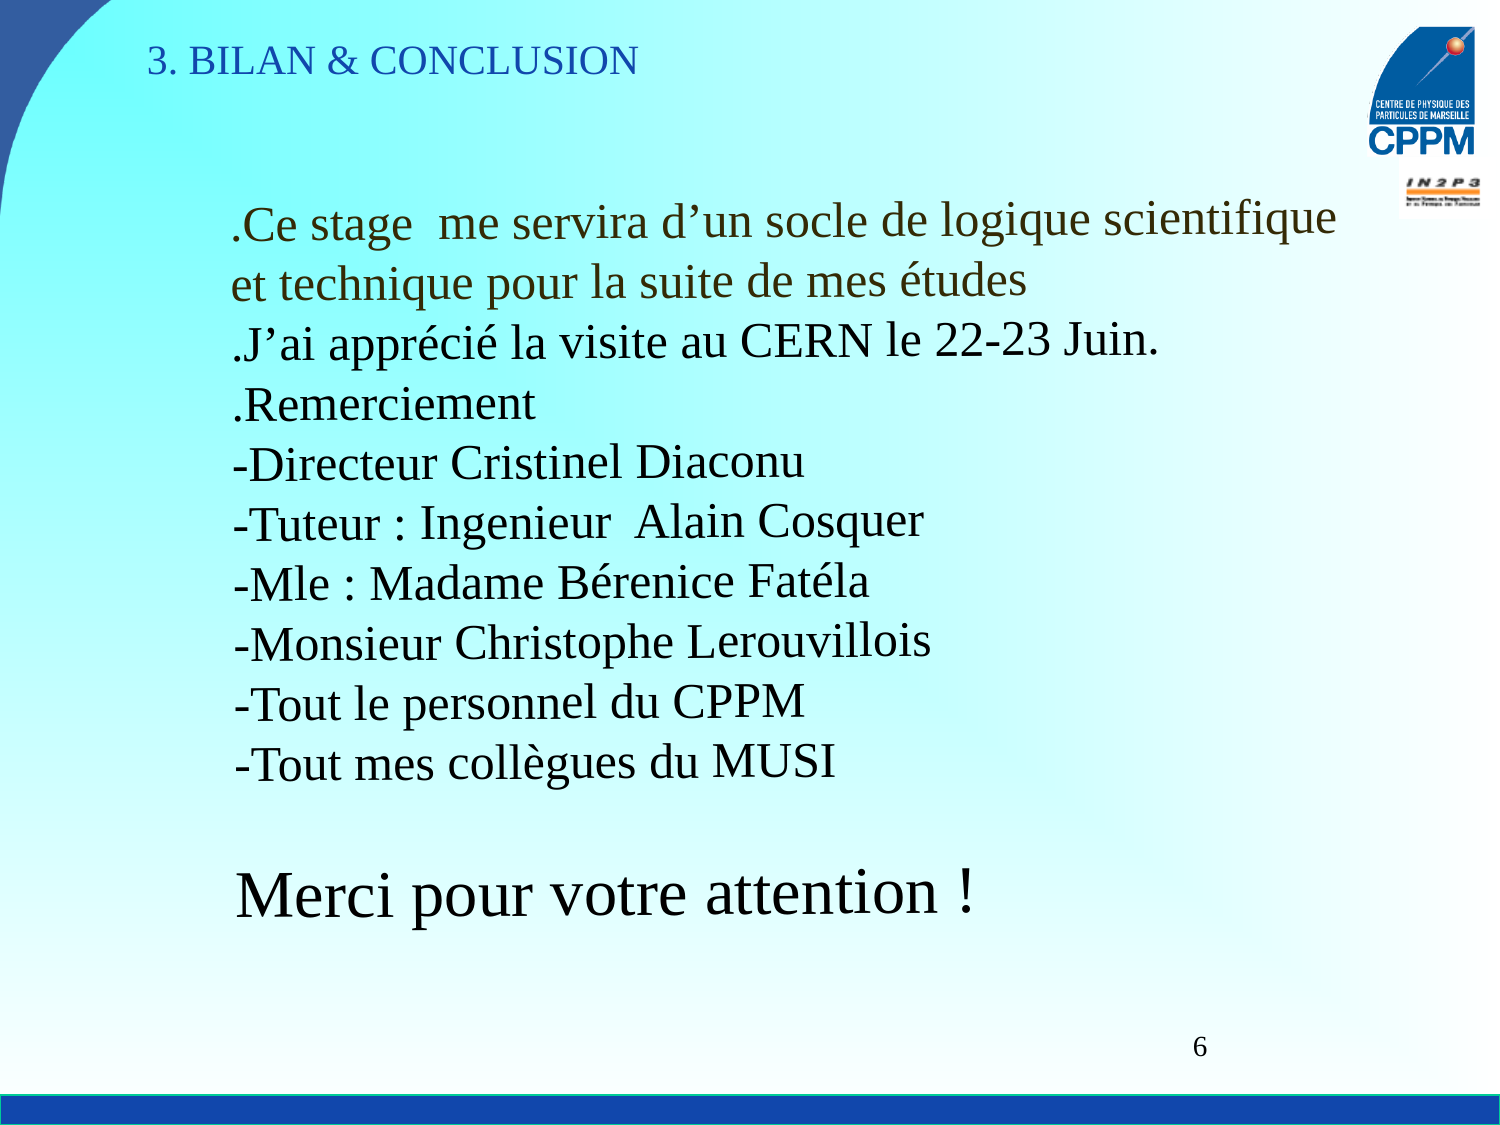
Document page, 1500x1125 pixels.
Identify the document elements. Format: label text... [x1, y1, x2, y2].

picture [0, 0, 119, 218]
picture [1341, 0, 1500, 219]
text_box [2, 1097, 1498, 1123]
text_box 3. BILAN & CONCLUSION [132, 24, 655, 191]
text_box .Ce stage me servira d’un socle de logique scientifique et technique pour la suite de mes études .J’ai apprécié la visite au CERN le 22-23 Juin. .Remerciement -Directeur Cristinel Diaconu -Tuteur : Ingenieur Alain Cosquer -Mle : Madame Bérenice Fatéla -Monsieur Christophe Lerouvillois -Tout le personnel du CPPM -Tout mes collègues du MUSI Merci pour votre attention ! [215, 174, 1365, 1000]
